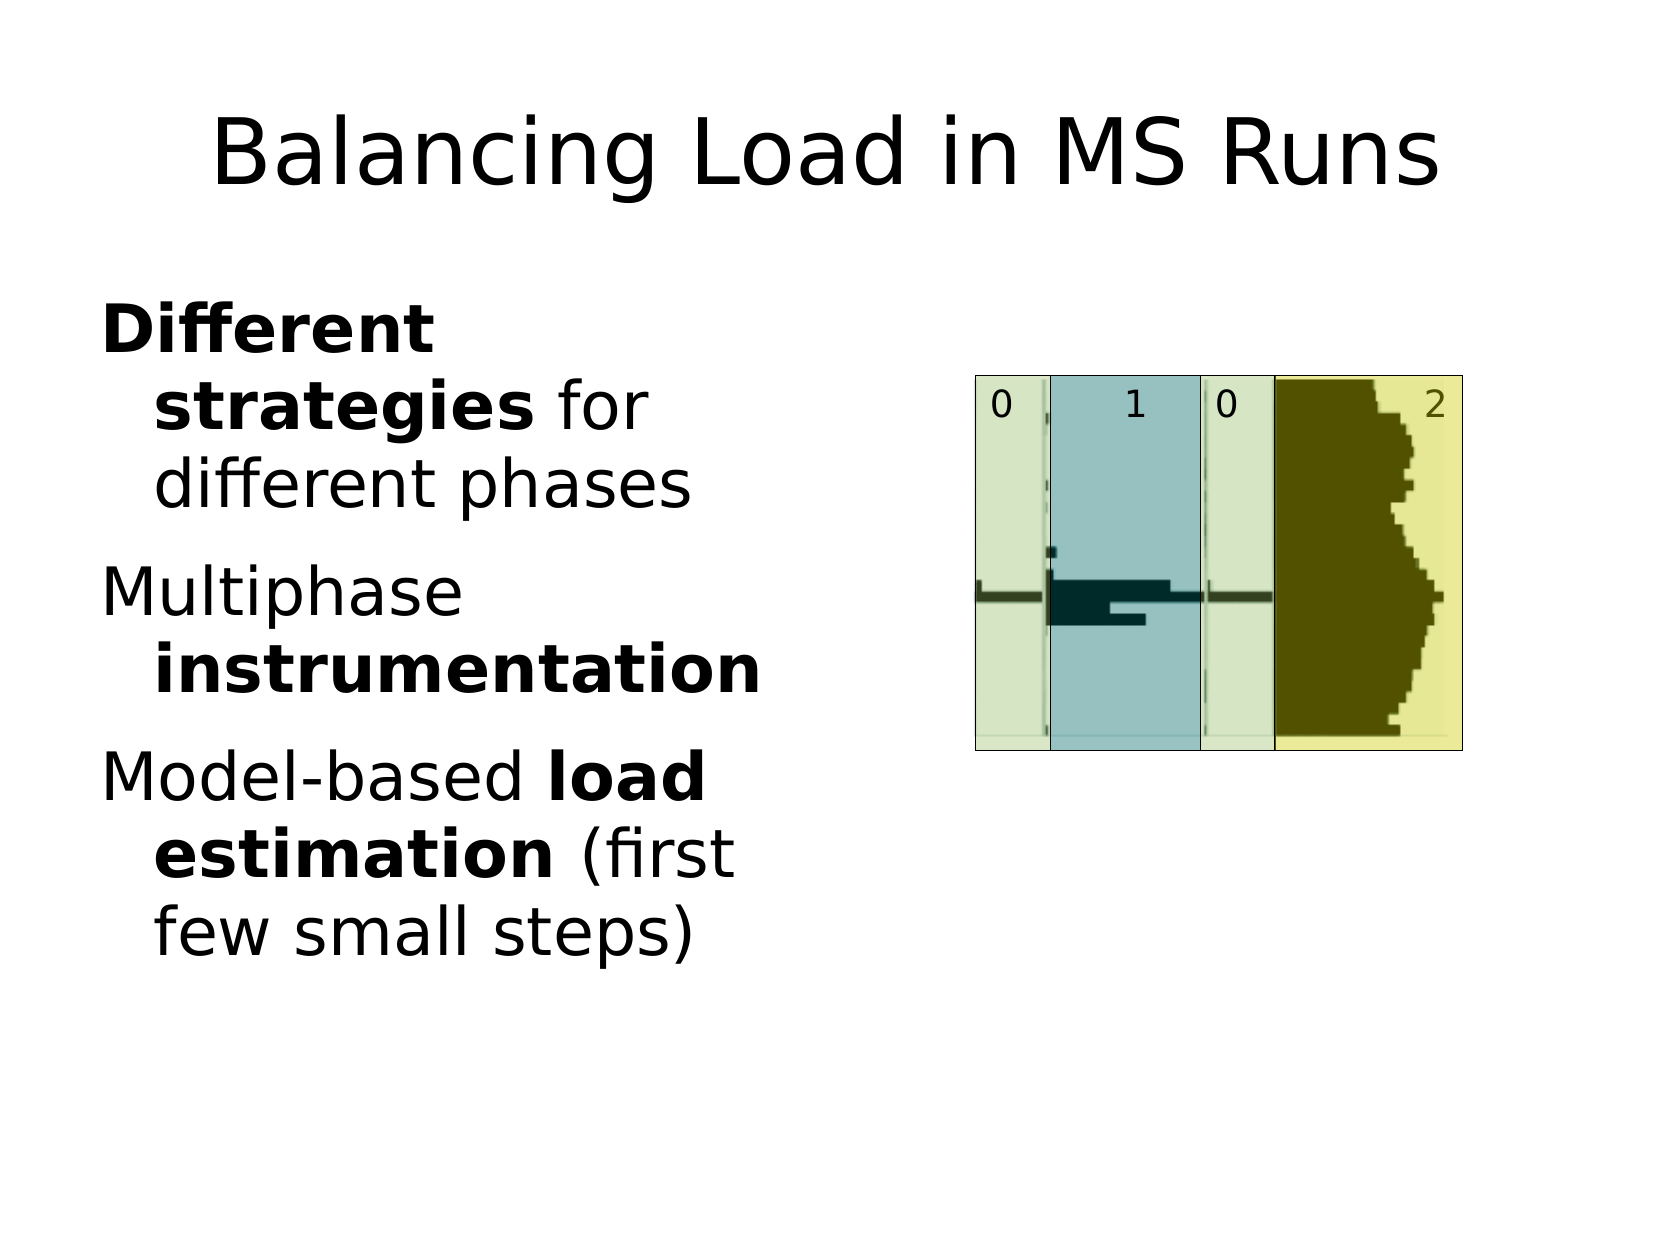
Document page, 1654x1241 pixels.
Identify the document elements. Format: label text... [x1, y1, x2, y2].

list Different strategies for different phases Multiphase instrumentation Model-based load estimation (first few small steps) [82, 290, 809, 1109]
text_box [975, 375, 1463, 751]
picture [937, 374, 1463, 749]
text_box 0 [1200, 375, 1274, 434]
text_box 1 [1109, 375, 1163, 434]
text_box 0 [975, 375, 1029, 434]
title Balancing Load in MS Runs [82, 49, 1571, 257]
